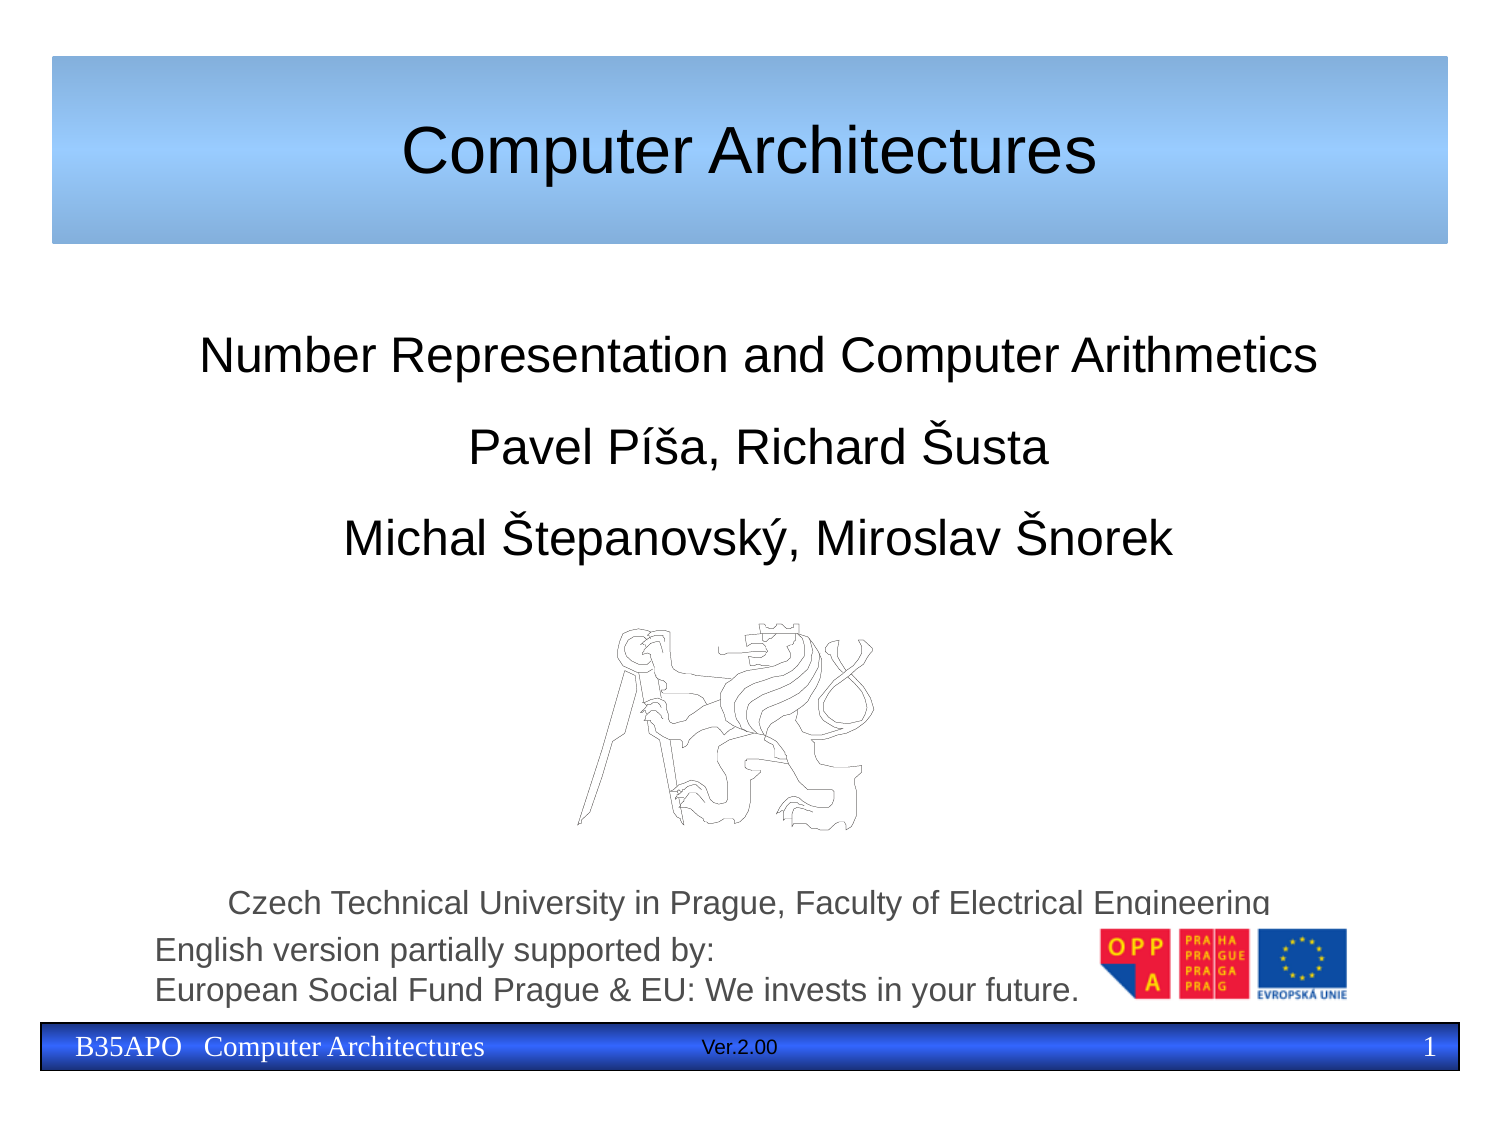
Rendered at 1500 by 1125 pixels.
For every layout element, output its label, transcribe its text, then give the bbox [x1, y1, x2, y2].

text_box English version partially supported by: European Social Fund Prague & EU: We invests in your future. [139, 920, 1140, 1016]
text_box Czech Technical University in Prague, Faculty of Electrical Engineering [199, 873, 1301, 920]
text_box Number Representation and Computer Arithmetics Pavel Píša, Richard Šusta Michal Štepanovský, Miroslav Šnorek [53, 315, 1447, 574]
title Computer Architectures [52, 56, 1448, 244]
picture [1087, 915, 1361, 1013]
chart [574, 620, 879, 837]
text_box Ver.2.00 [686, 1028, 805, 1065]
